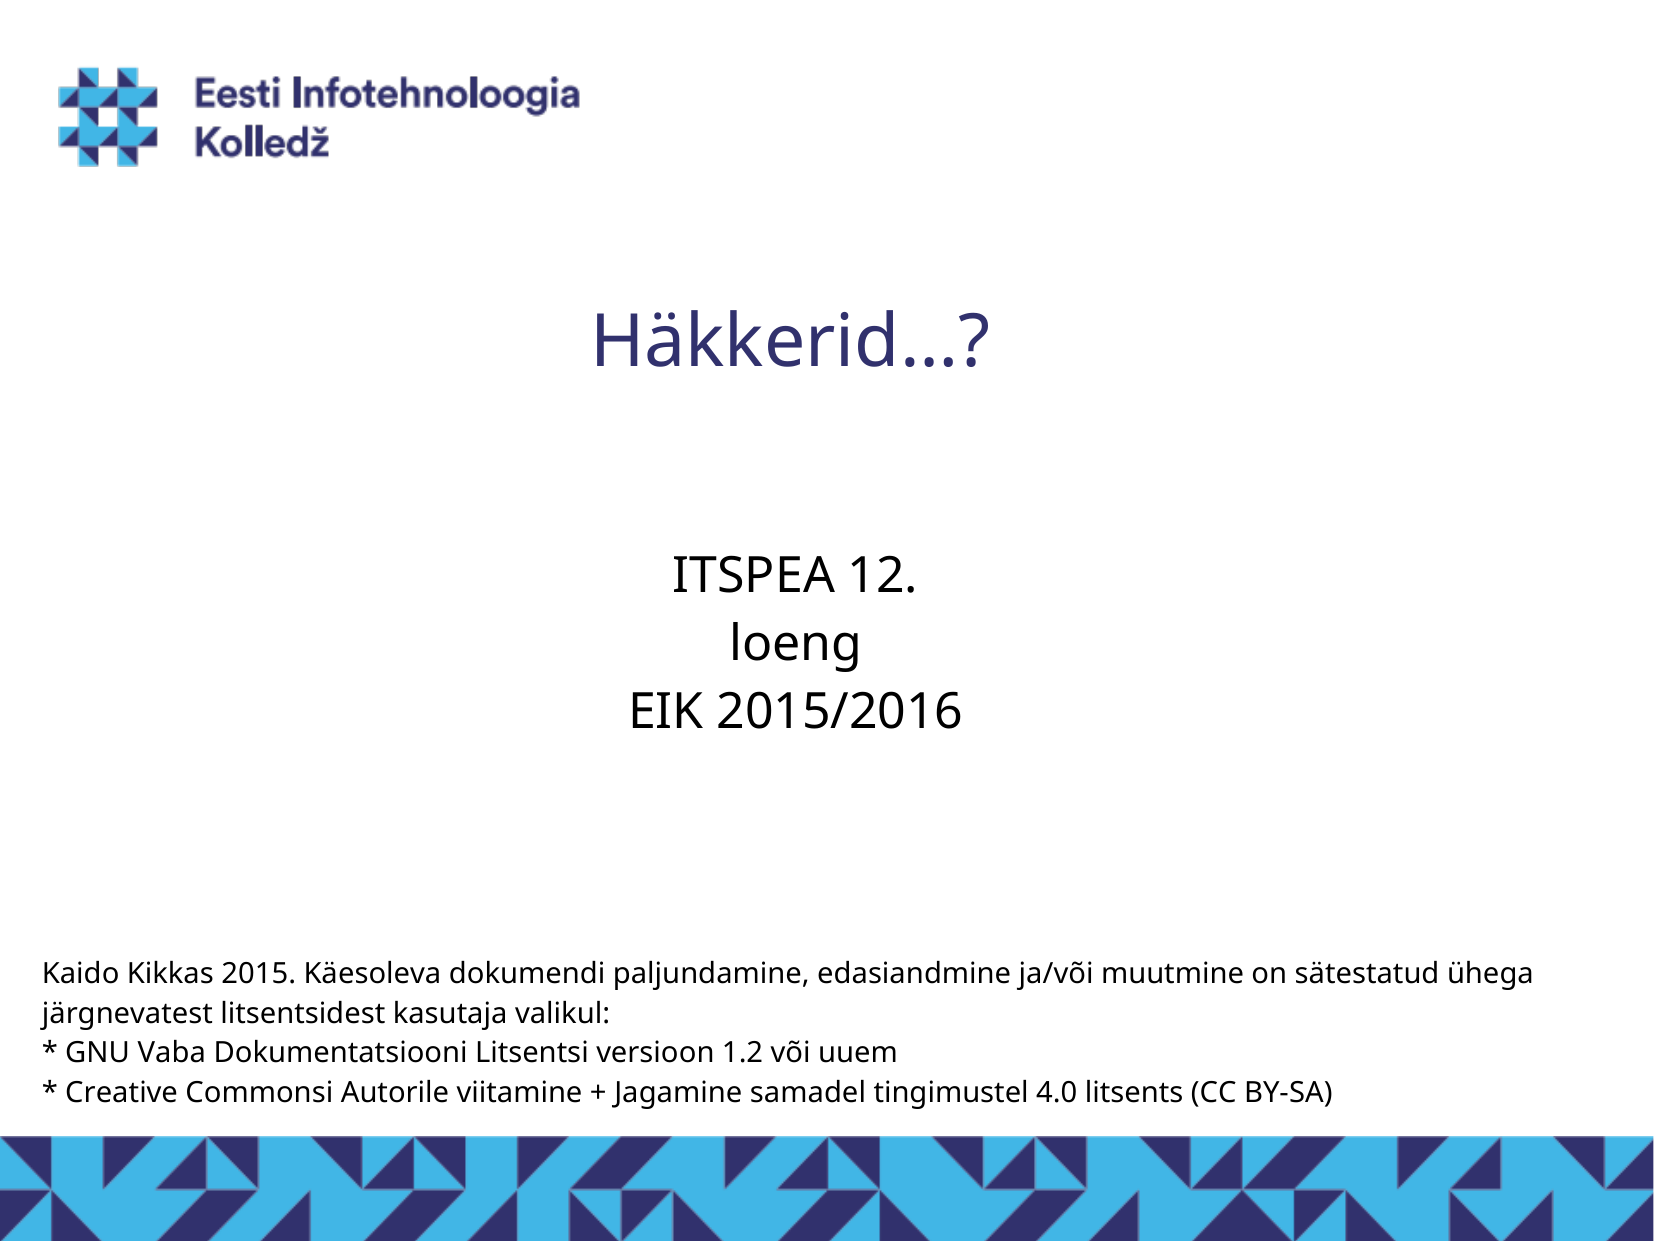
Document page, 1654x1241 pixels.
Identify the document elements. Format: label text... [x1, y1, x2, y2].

text_box ITSPEA 12. loeng EIK 2015/2016 [587, 531, 1004, 679]
title Häkkerid…? [222, 266, 1359, 411]
text_box Kaido Kikkas 2015. Käesoleva dokumendi paljundamine, edasiandmine ja/või muutmine on sätestatud ühega järgnevatest litsentsidest kasutaja valikul: * GNU Vaba Dokumentatsiooni Litsentsi versioon 1.2 või uuem * Creative Commonsi Autorile viitamine + Jagamine samadel tingimustel 4.0 litsents (CC BY-SA) [27, 944, 1565, 1115]
